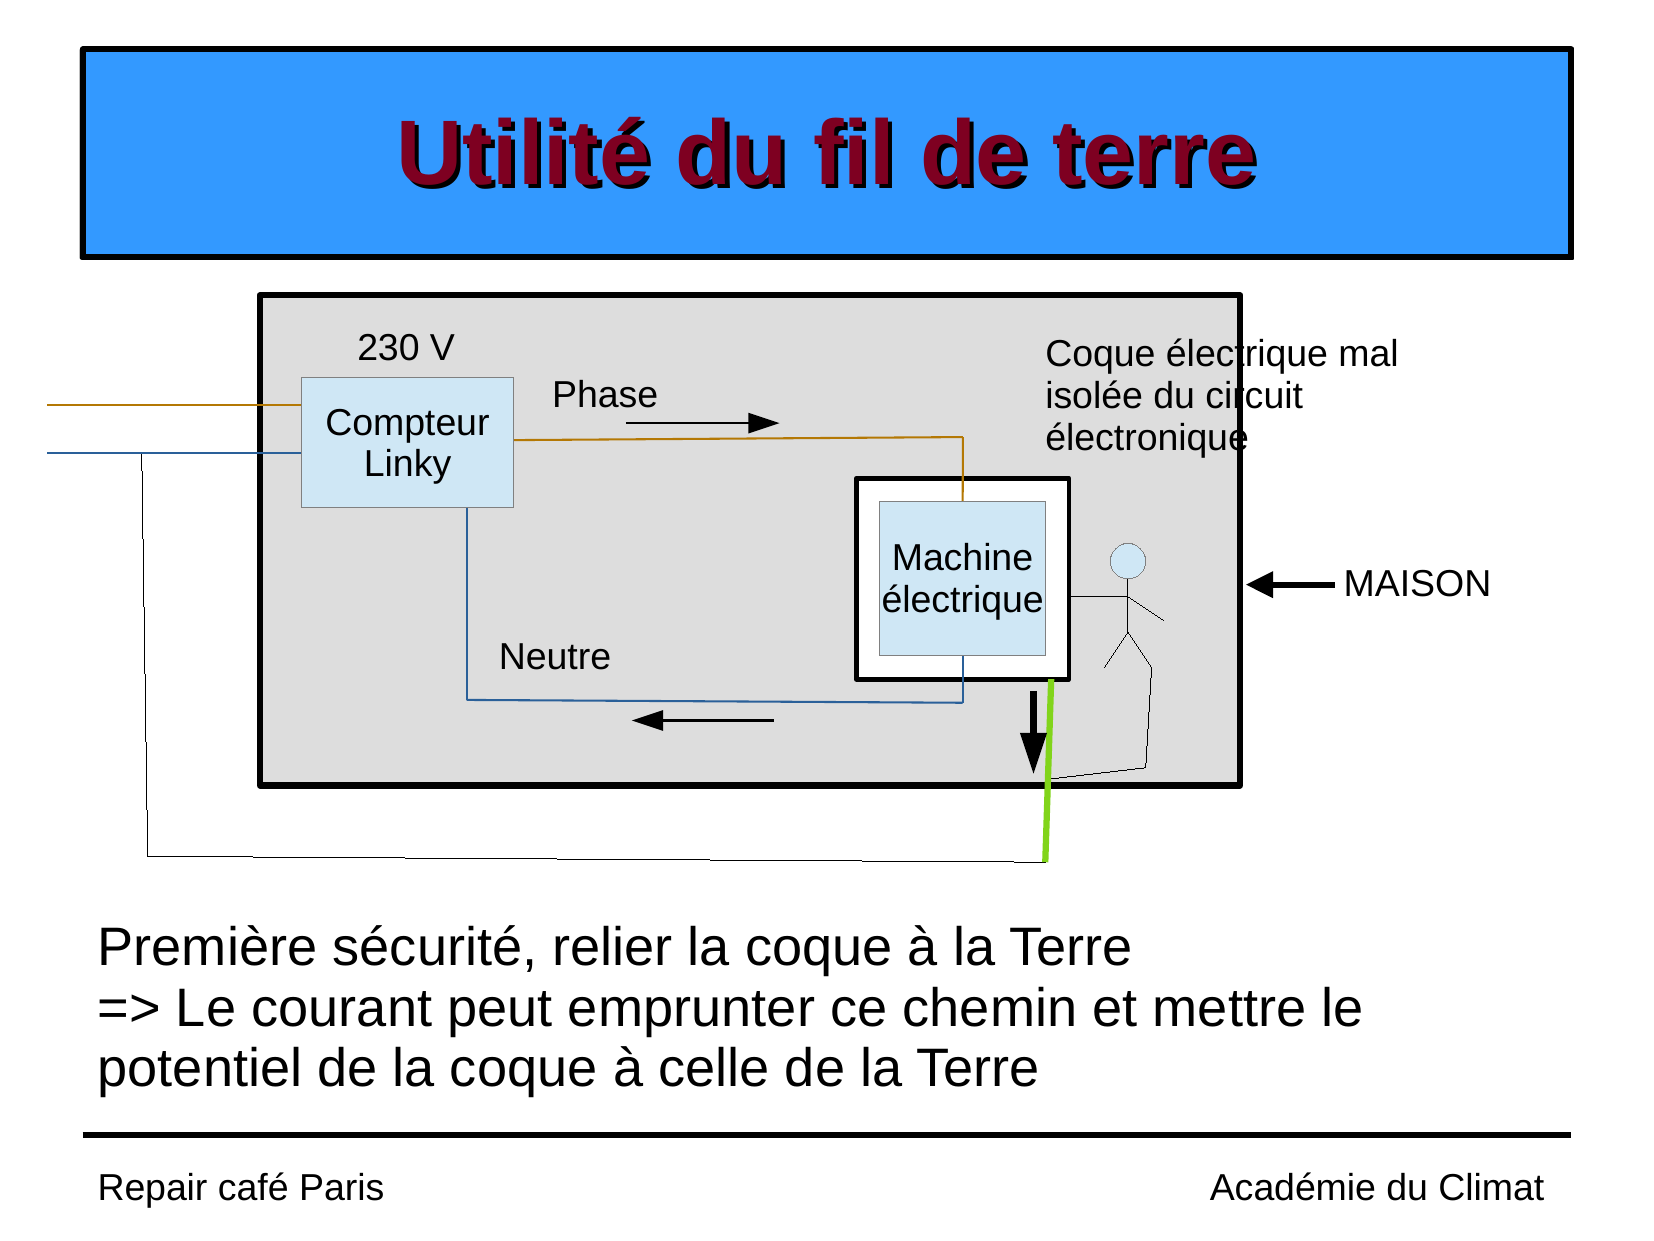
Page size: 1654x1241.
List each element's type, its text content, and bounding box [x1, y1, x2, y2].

text_box Coque électrique mal isolée du circuit électronique [1030, 324, 1453, 473]
text_box [468, 439, 962, 701]
text_box Phase [537, 366, 674, 423]
text_box MAISON [1328, 555, 1507, 612]
text_box Première sécurité, relier la coque à la Terre => Le courant peut emprunter ce chemin et mettre le potentiel de la coque à celle de la Terre [82, 909, 1571, 1106]
text_box Machine électrique [879, 501, 1046, 656]
text_box Repair café Paris Académie du Climat [82, 1158, 1571, 1216]
text_box [259, 295, 1241, 786]
text_box 230 V [342, 318, 471, 376]
title Utilité du fil de terre [82, 49, 1571, 257]
text_box [259, 406, 301, 452]
text_box Compteur Linky [301, 377, 514, 508]
text_box Neutre [484, 628, 627, 686]
